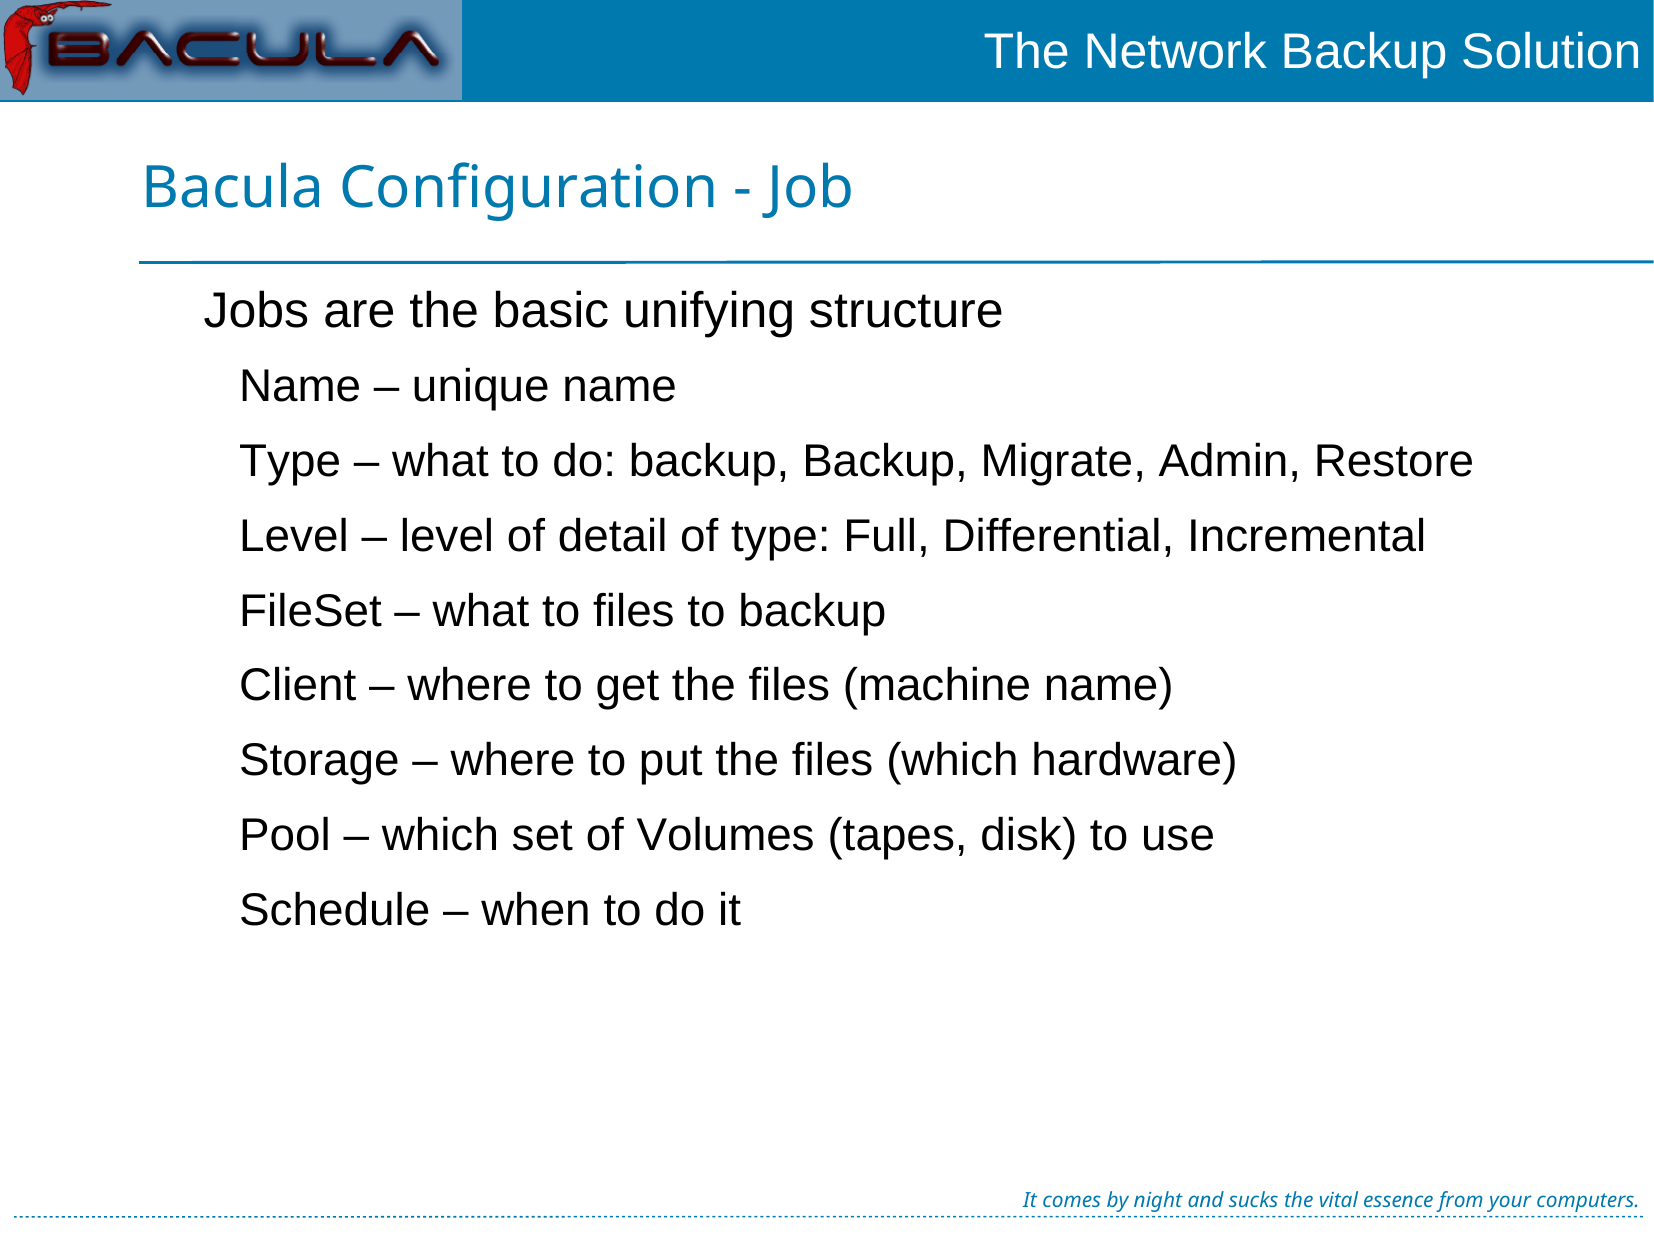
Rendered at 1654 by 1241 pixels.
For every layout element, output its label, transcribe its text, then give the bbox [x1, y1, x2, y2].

title Bacula Configuration - Job [141, 112, 1501, 226]
picture [0, 0, 461, 99]
list Jobs are the basic unifying structure Name – unique name Type – what to do: backup, Backup, Migrate, Admin, Restore Level – level of detail of type: Full, Differential, Incremental FileSet – what to files to backup Client – where to get the files (machine name) Storage – where to put the files (which hardware) Pool – which set of Volumes (tapes, disk) to use Schedule – when to do it [144, 281, 1538, 1088]
